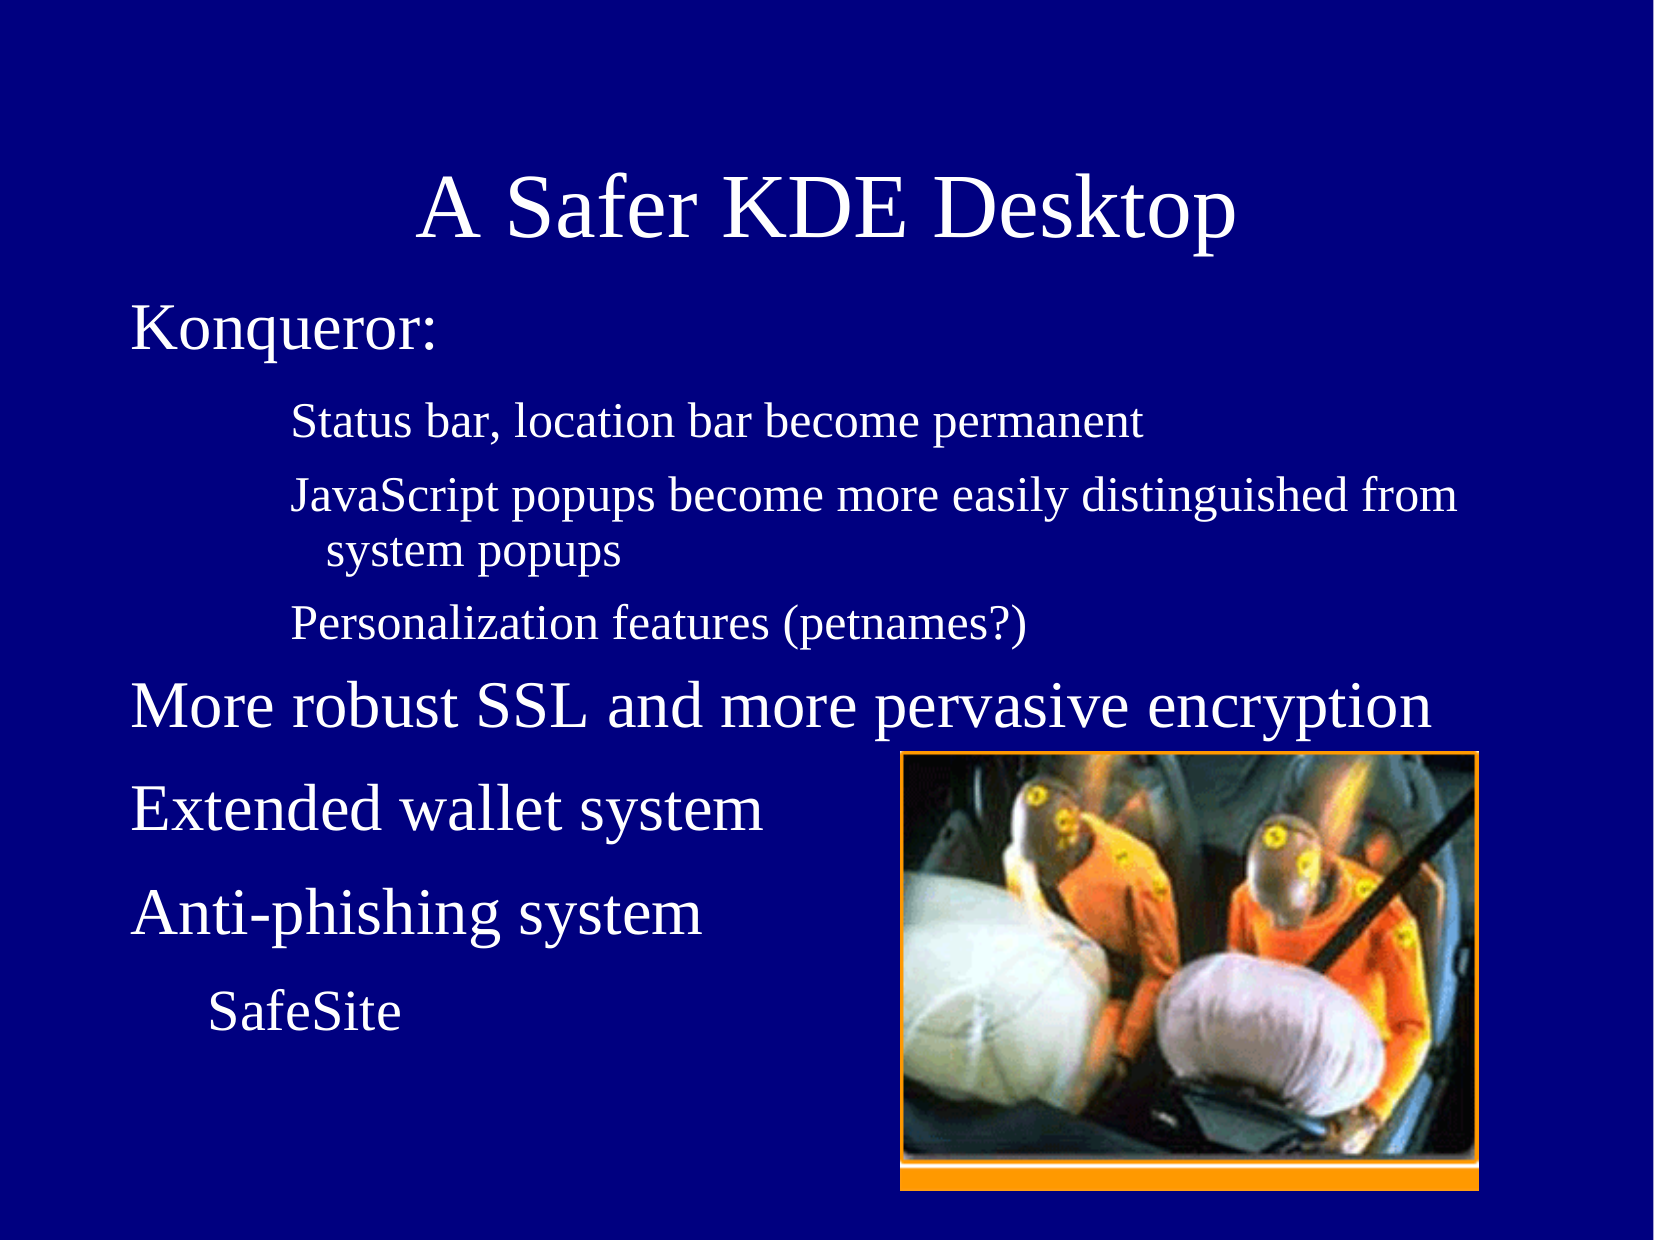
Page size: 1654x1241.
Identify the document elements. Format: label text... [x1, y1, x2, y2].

title A Safer KDE Desktop [121, 102, 1534, 311]
picture [900, 751, 1479, 1191]
list Konqueror: Status bar, location bar become permanent JavaScript popups become more easily distinguished from system popups Personalization features (petnames?) More robust SSL and more pervasive encryption Extended wallet system Anti-phishing system SafeSite [113, 289, 1483, 1123]
